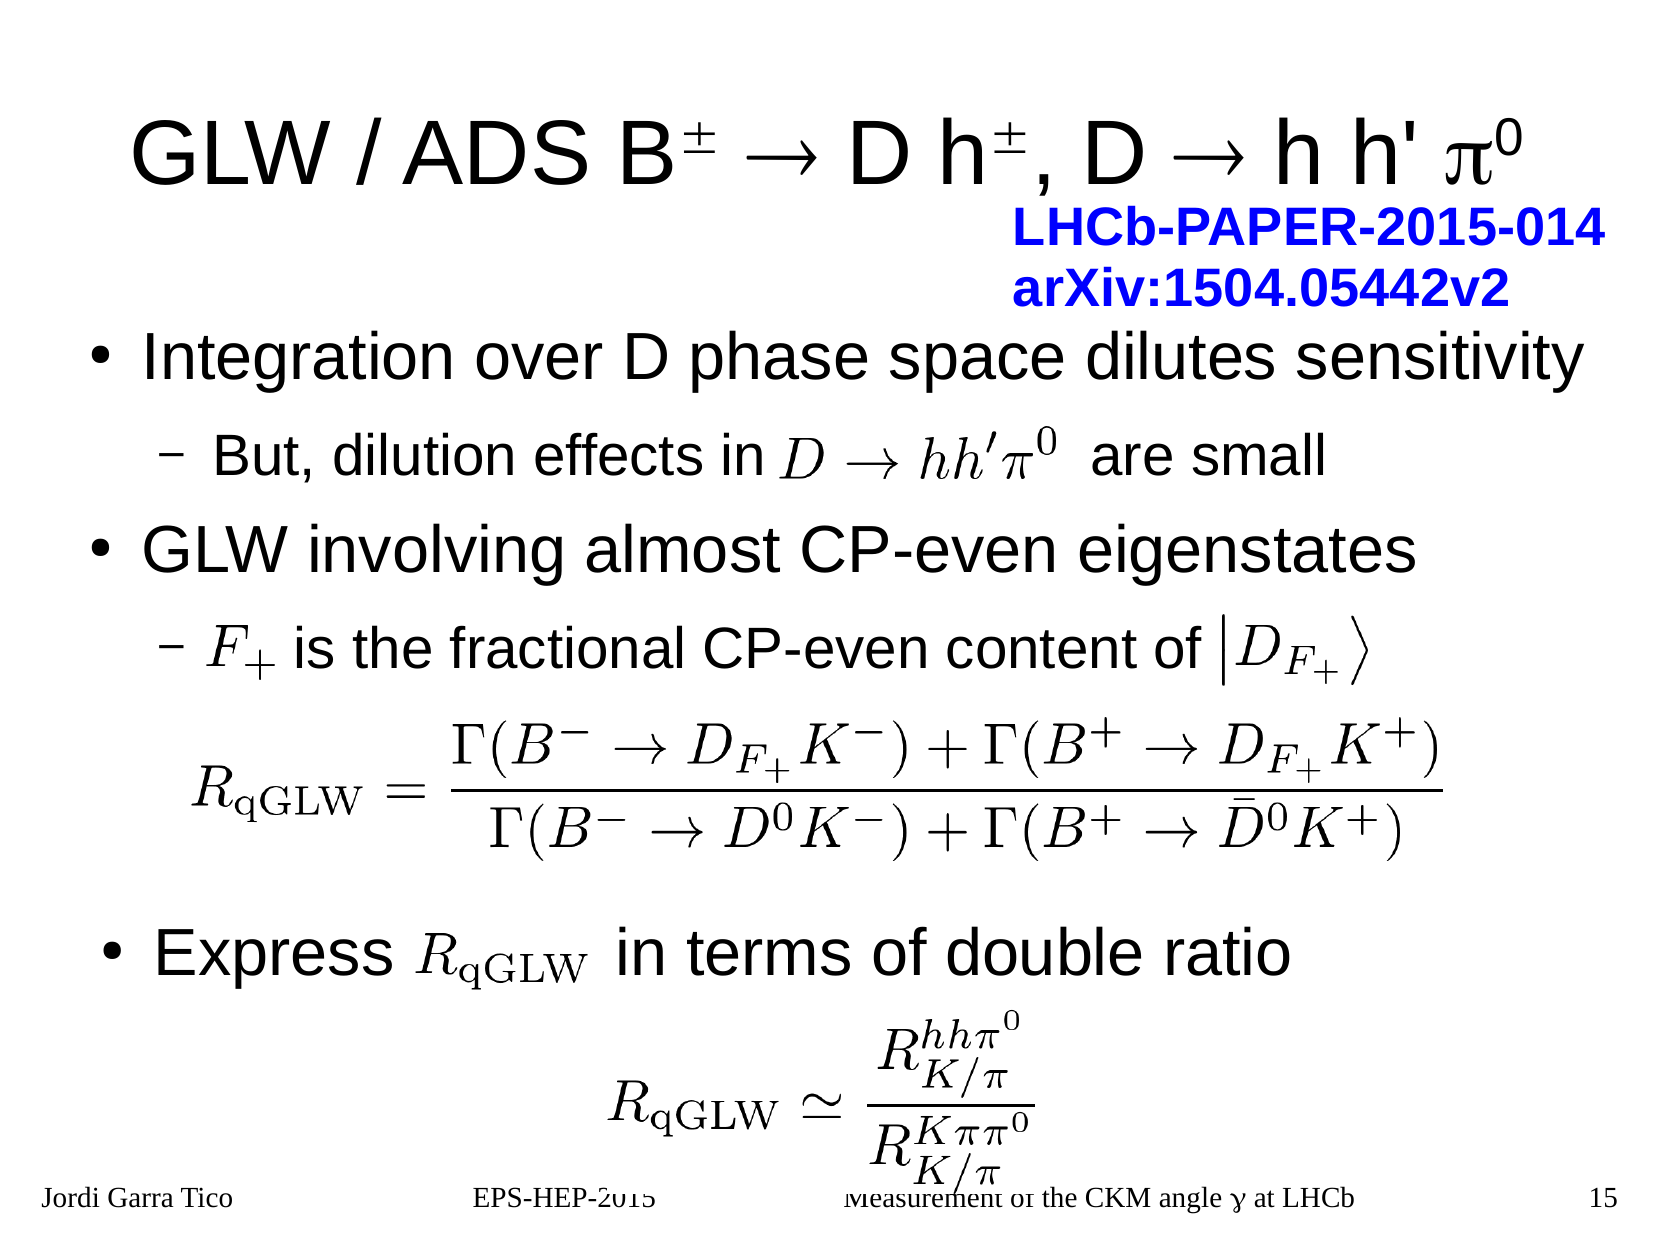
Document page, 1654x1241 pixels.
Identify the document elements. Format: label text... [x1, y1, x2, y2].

text_box LHCb-PAPER-2015-014 arXiv:1504.05442v2 [998, 189, 1622, 325]
picture [1222, 614, 1368, 686]
title GLW / ADS B± ® D h±, D ® h h' p0 [82, 49, 1571, 257]
list Express in terms of double ratio [82, 915, 1538, 1117]
picture [415, 933, 588, 990]
picture [607, 1009, 1035, 1194]
picture [206, 625, 275, 680]
picture [191, 717, 1443, 862]
list Integration over D phase space dilutes sensitivity But, dilution effects in are small GLW involving almost CP-even eigenstates is the fractional CP-even content of [70, 318, 1607, 709]
picture [779, 426, 1056, 479]
